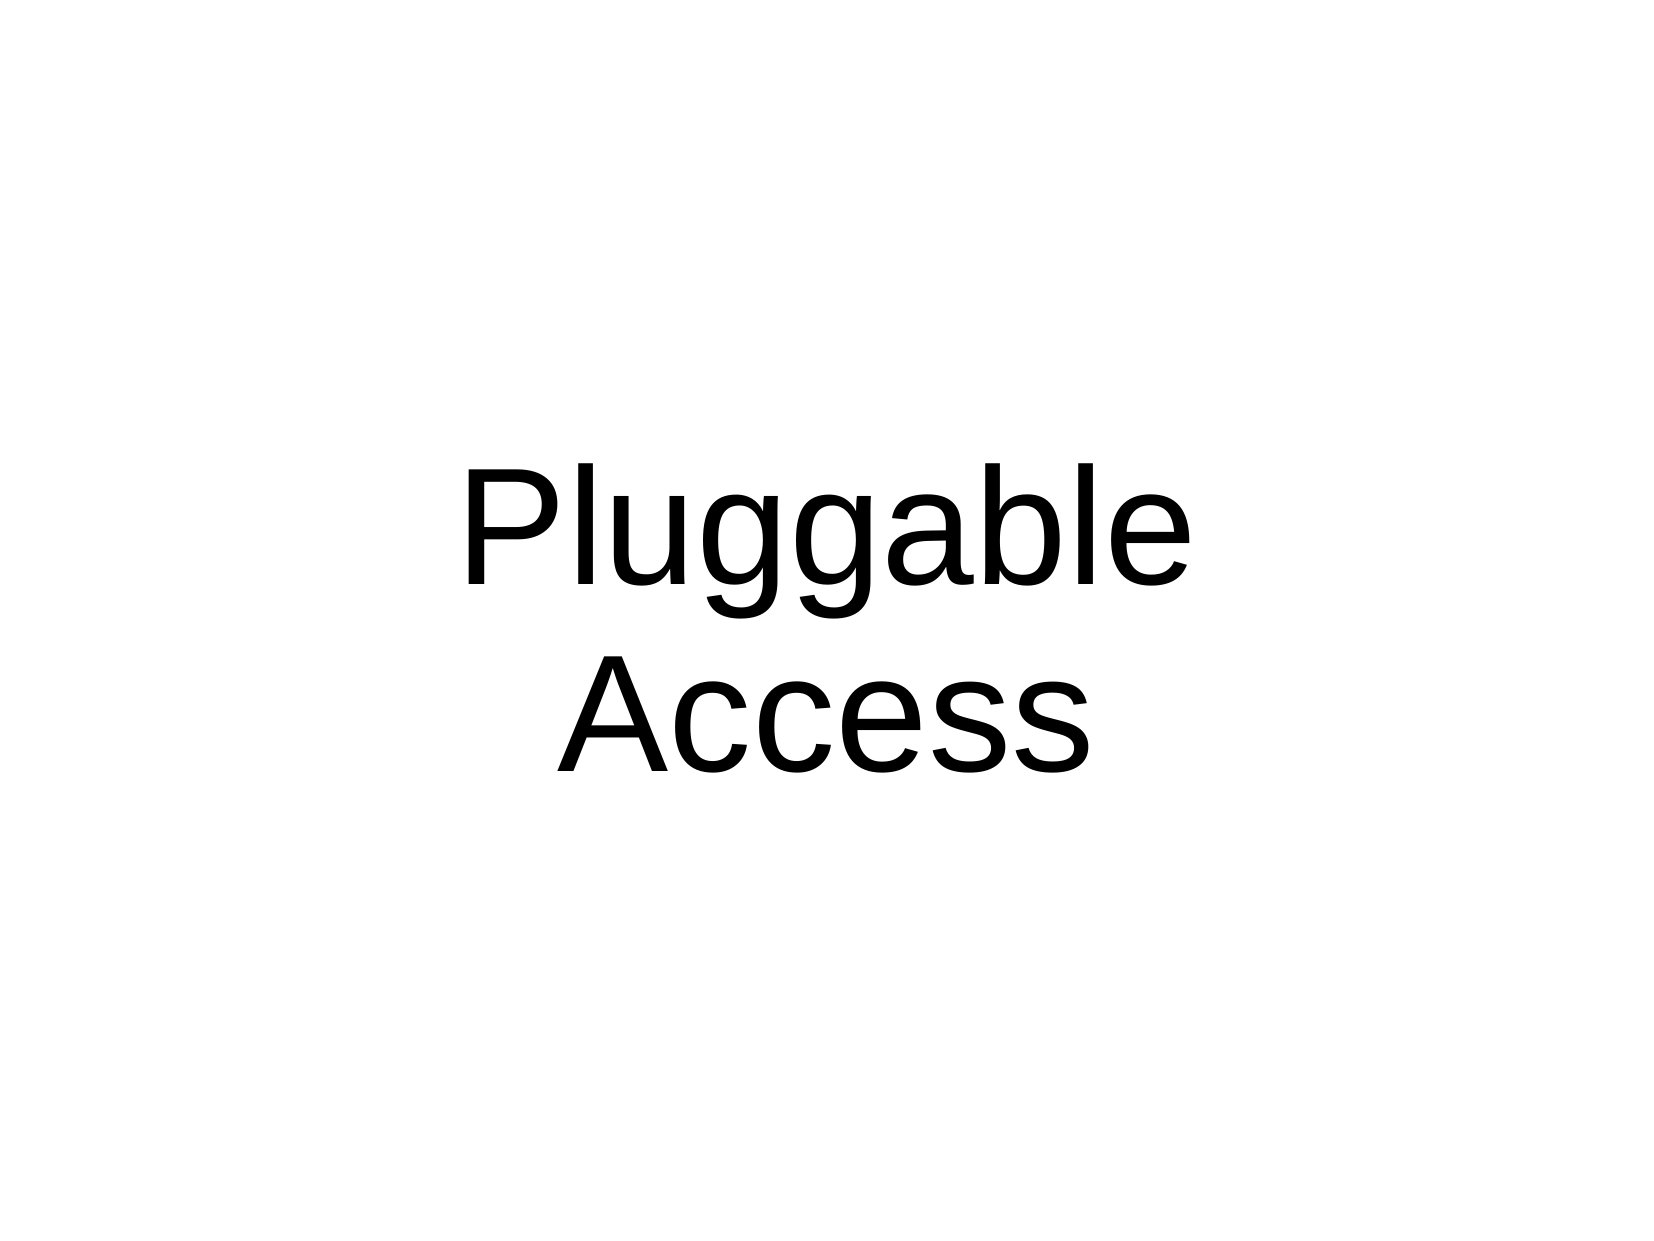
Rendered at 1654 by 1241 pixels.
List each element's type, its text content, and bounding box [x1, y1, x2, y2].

title Pluggable Access [0, 433, 1654, 807]
